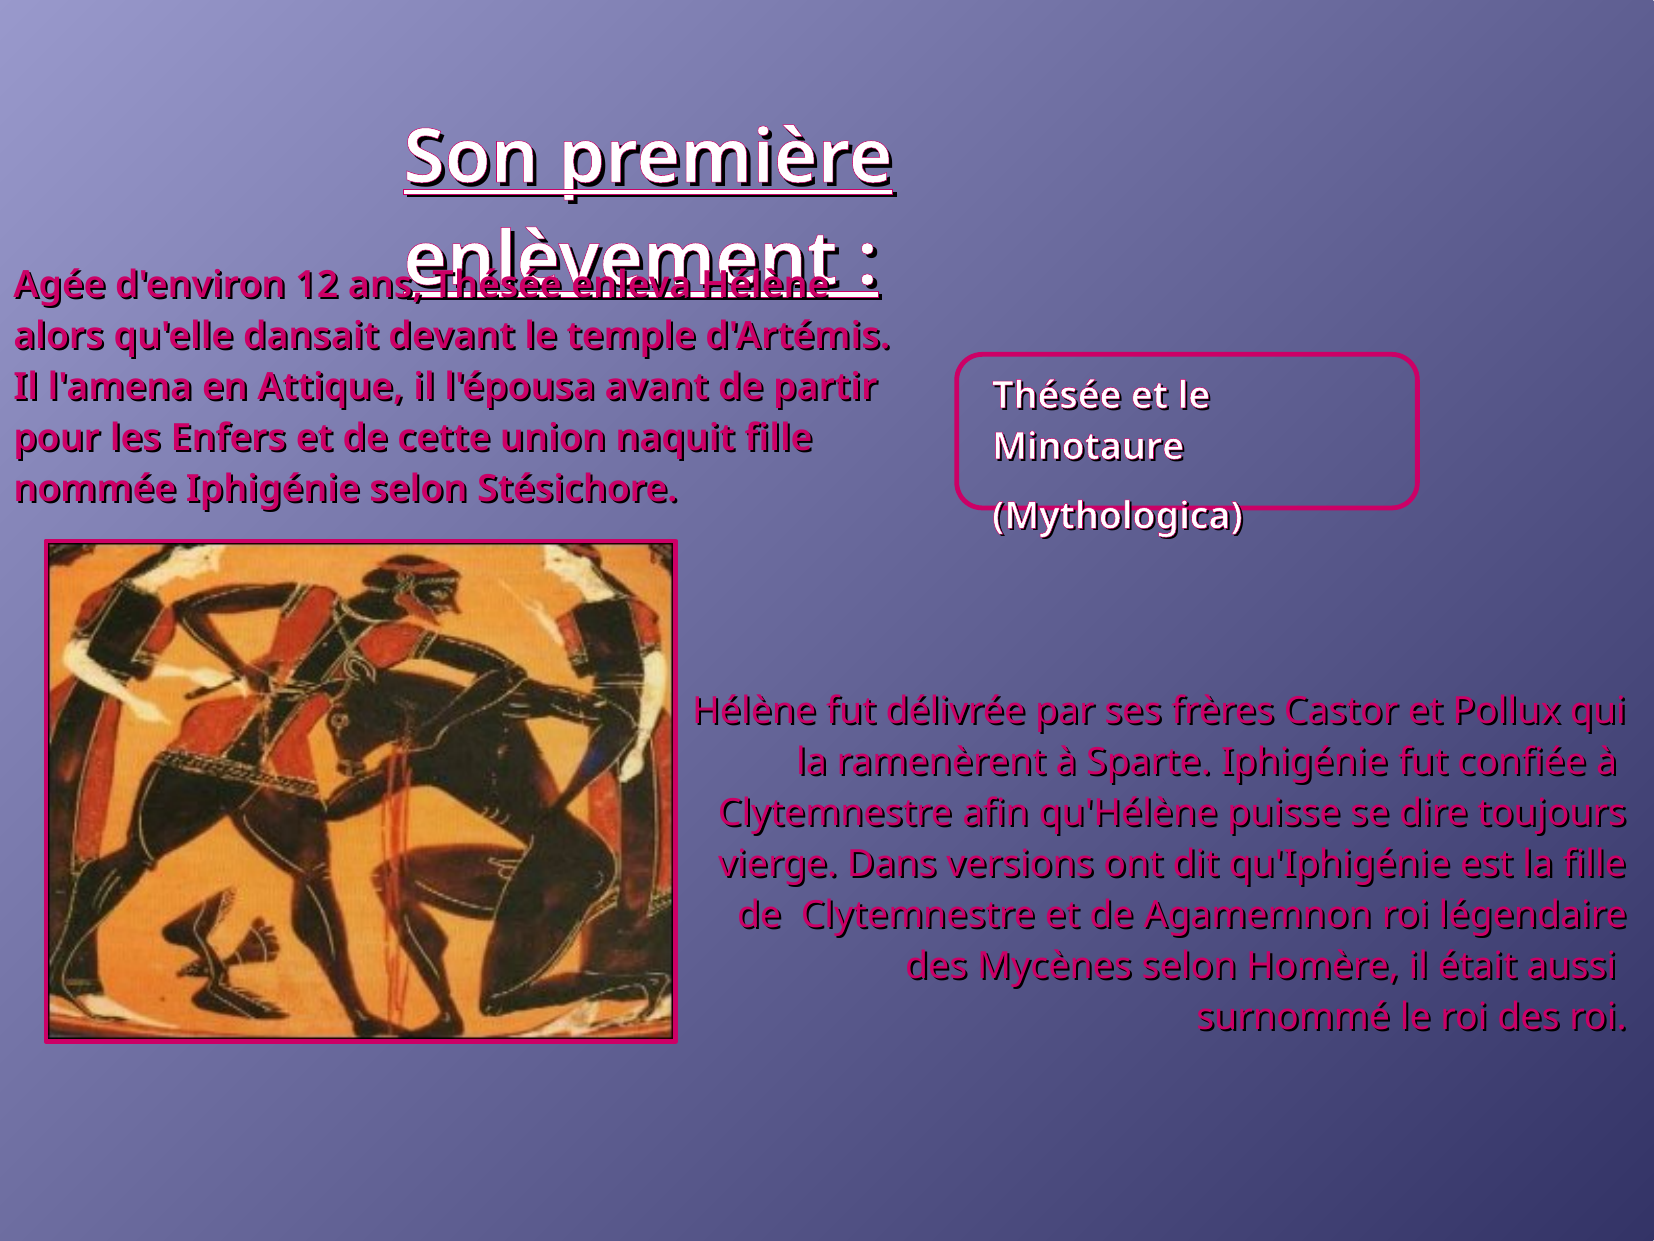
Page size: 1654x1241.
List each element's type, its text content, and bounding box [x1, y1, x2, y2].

text_box Thésée et le Minotaure (Mythologica) [992, 367, 1406, 486]
chart [964, 357, 1347, 368]
text_box Agée d'environ 12 ans, Thésée enleva Hélène alors qu'elle dansait devant le temple d'Artémis. Il l'amena en Attique, il l'épousa avant de partir pour les Enfers et de cette union naquit fille nommée Iphigénie selon Stésichore. [0, 249, 932, 514]
text_box Son première enlèvement : [388, 94, 1345, 210]
chart [339, 191, 1347, 368]
picture [48, 543, 674, 1040]
text_box Hélène fut délivrée par ses frères Castor et Pollux qui la ramenèrent à Sparte. Iphigénie fut confiée à Clytemnestre afin qu'Hélène puisse se dire toujours vierge. Dans versions ont dit qu'Iphigénie est la fille de Clytemnestre et de Agamemnon roi légendaire des Mycènes selon Homère, il était aussi surnommé le roi des roi. [678, 676, 1642, 1040]
